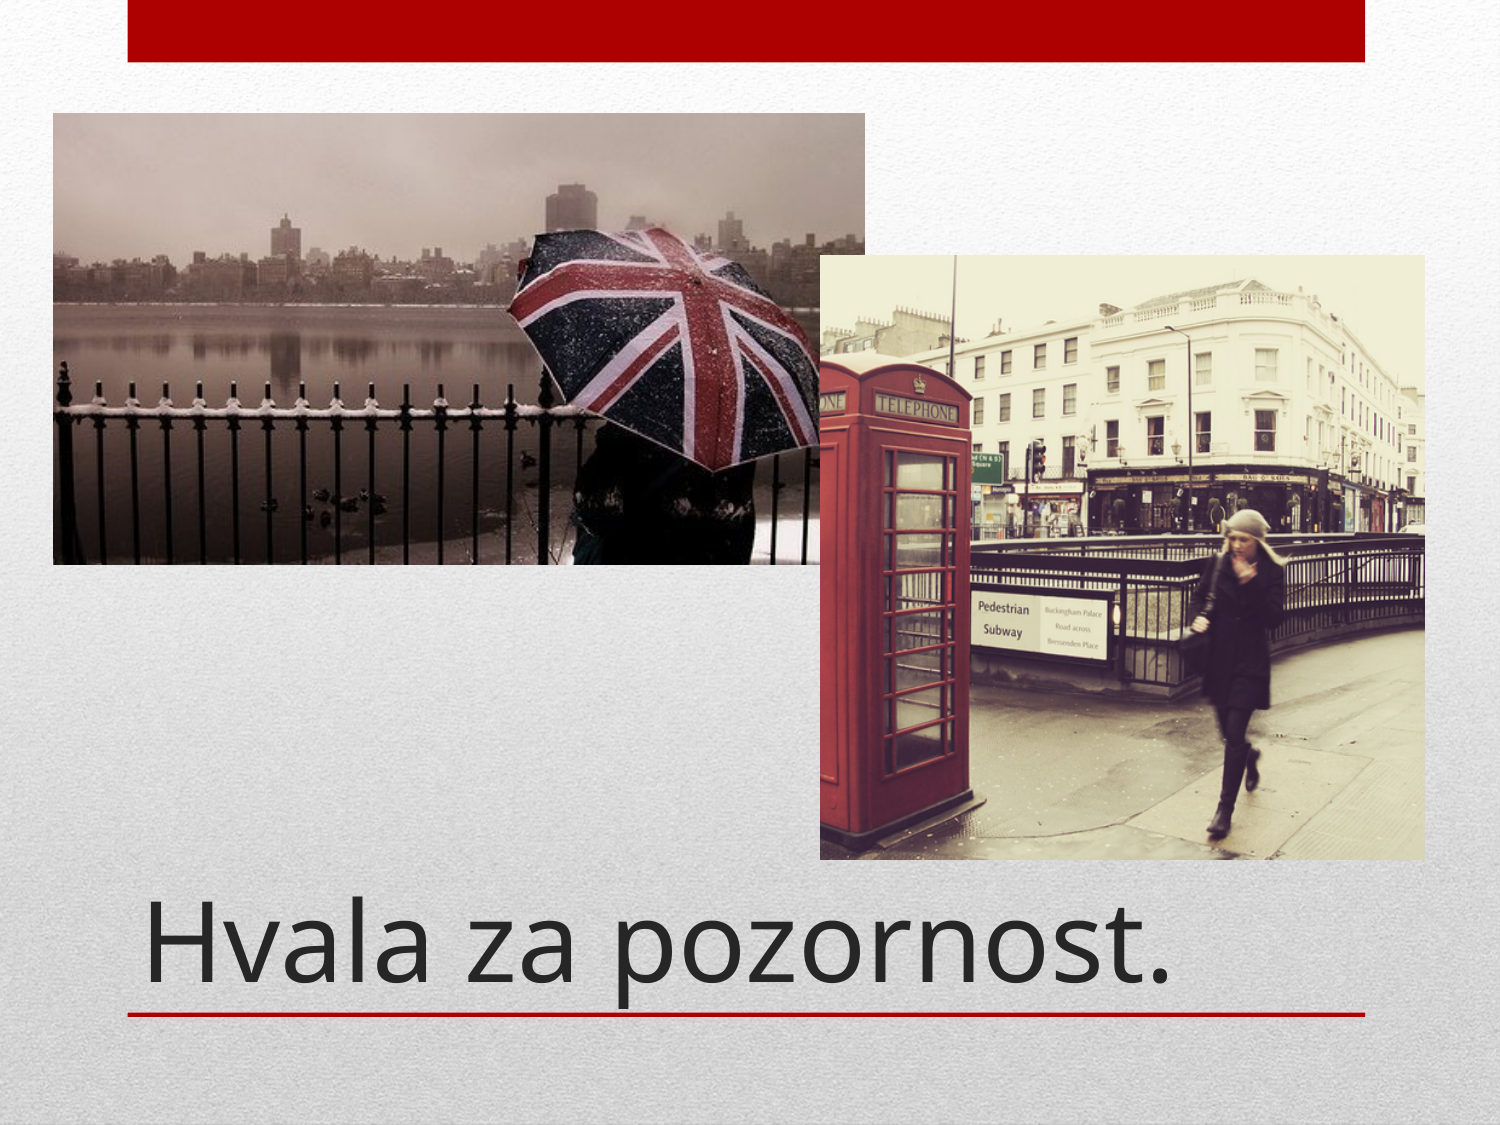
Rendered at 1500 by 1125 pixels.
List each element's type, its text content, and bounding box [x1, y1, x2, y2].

picture [0, 0, 1500, 1125]
title Hvala za pozornost. [125, 750, 1238, 1013]
